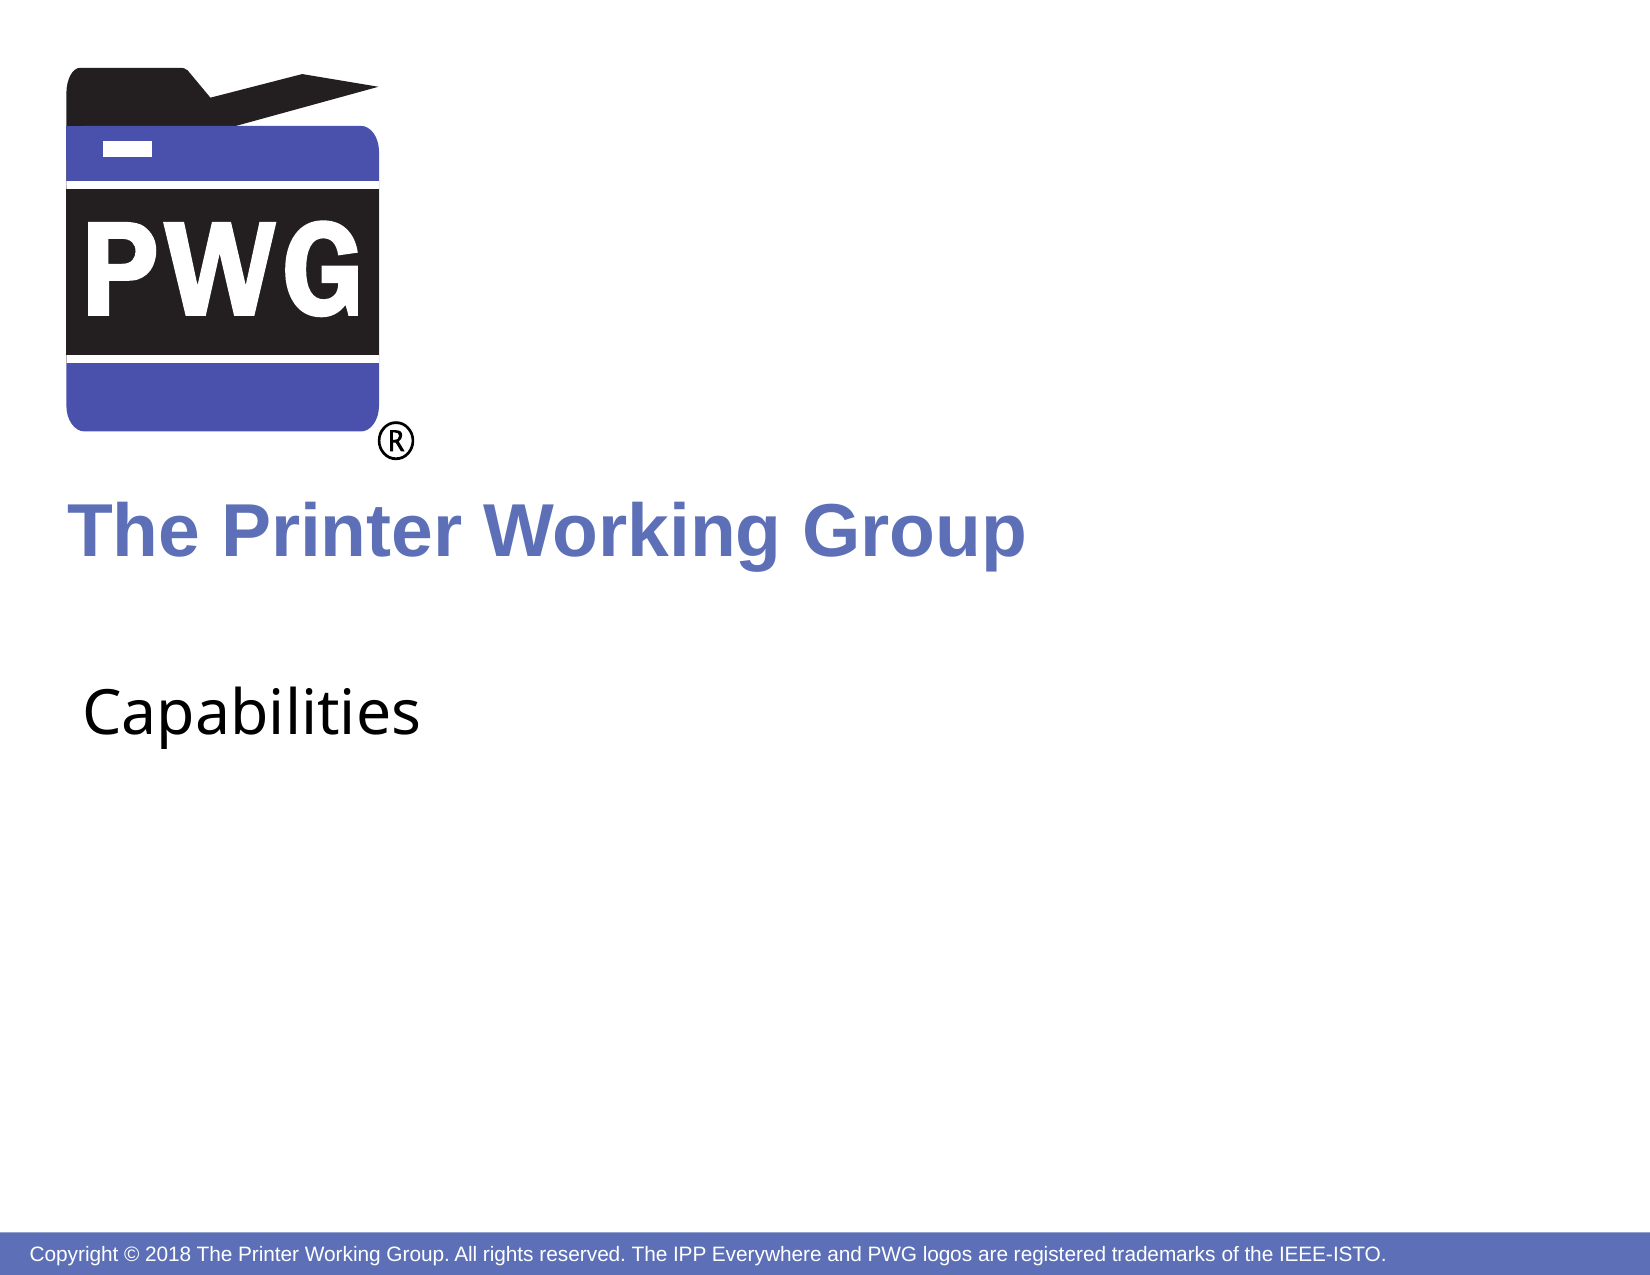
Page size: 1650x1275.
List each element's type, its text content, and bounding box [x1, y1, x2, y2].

title Capabilities [82, 592, 1568, 829]
